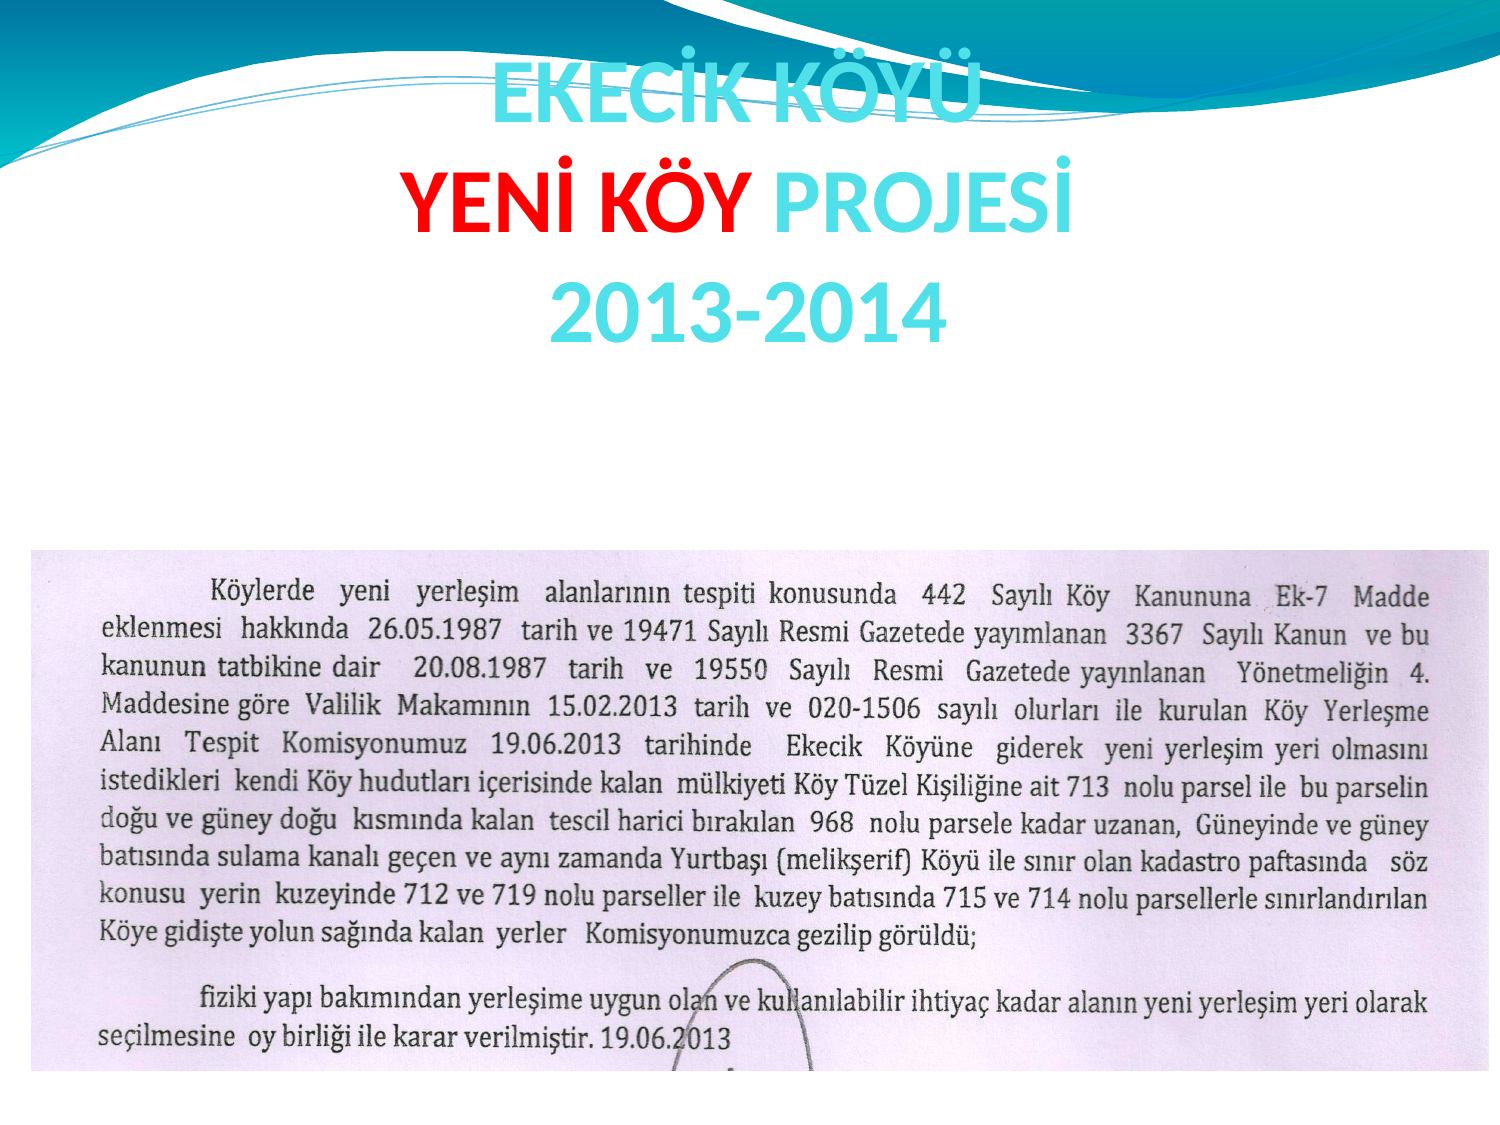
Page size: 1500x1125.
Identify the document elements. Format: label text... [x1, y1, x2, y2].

picture [31, 550, 1489, 1071]
text_box EKECİK KÖYÜ YENİ KÖY PROJESİ 2013-2014 YENİ YERLEŞİM YERİ , YER TESBİT KOMİSYON KARARLARI [46, 23, 1454, 551]
